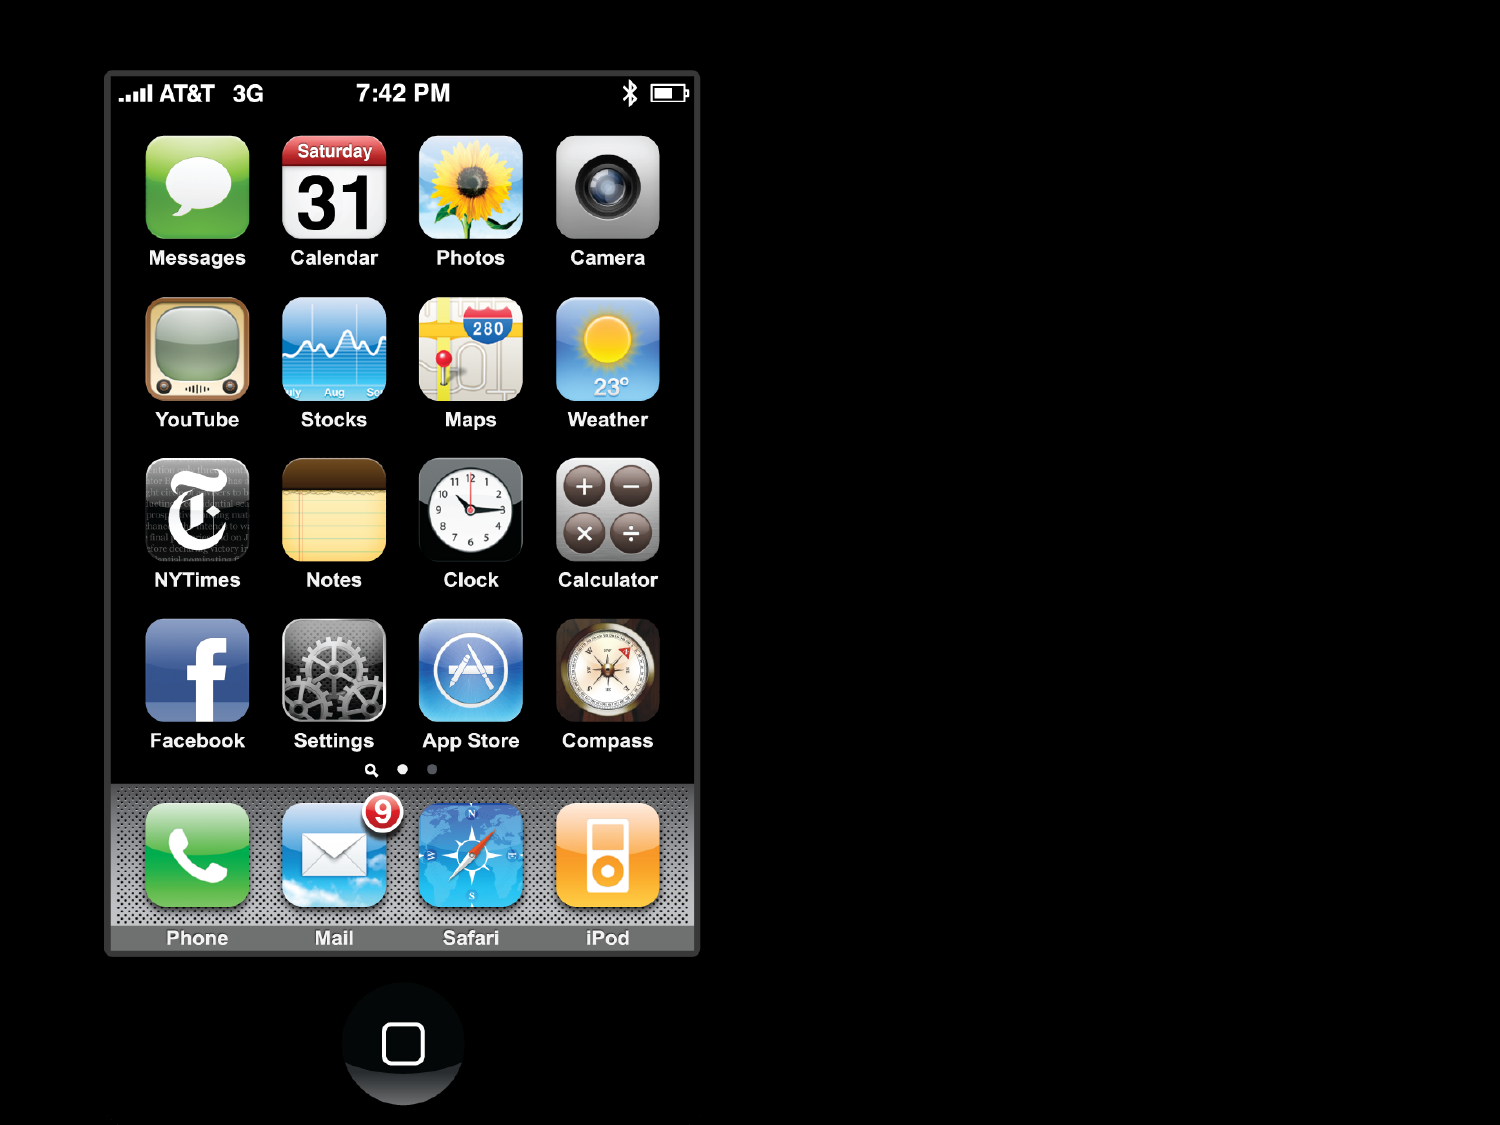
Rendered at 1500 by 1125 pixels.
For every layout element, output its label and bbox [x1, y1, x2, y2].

picture [76, 0, 730, 1125]
